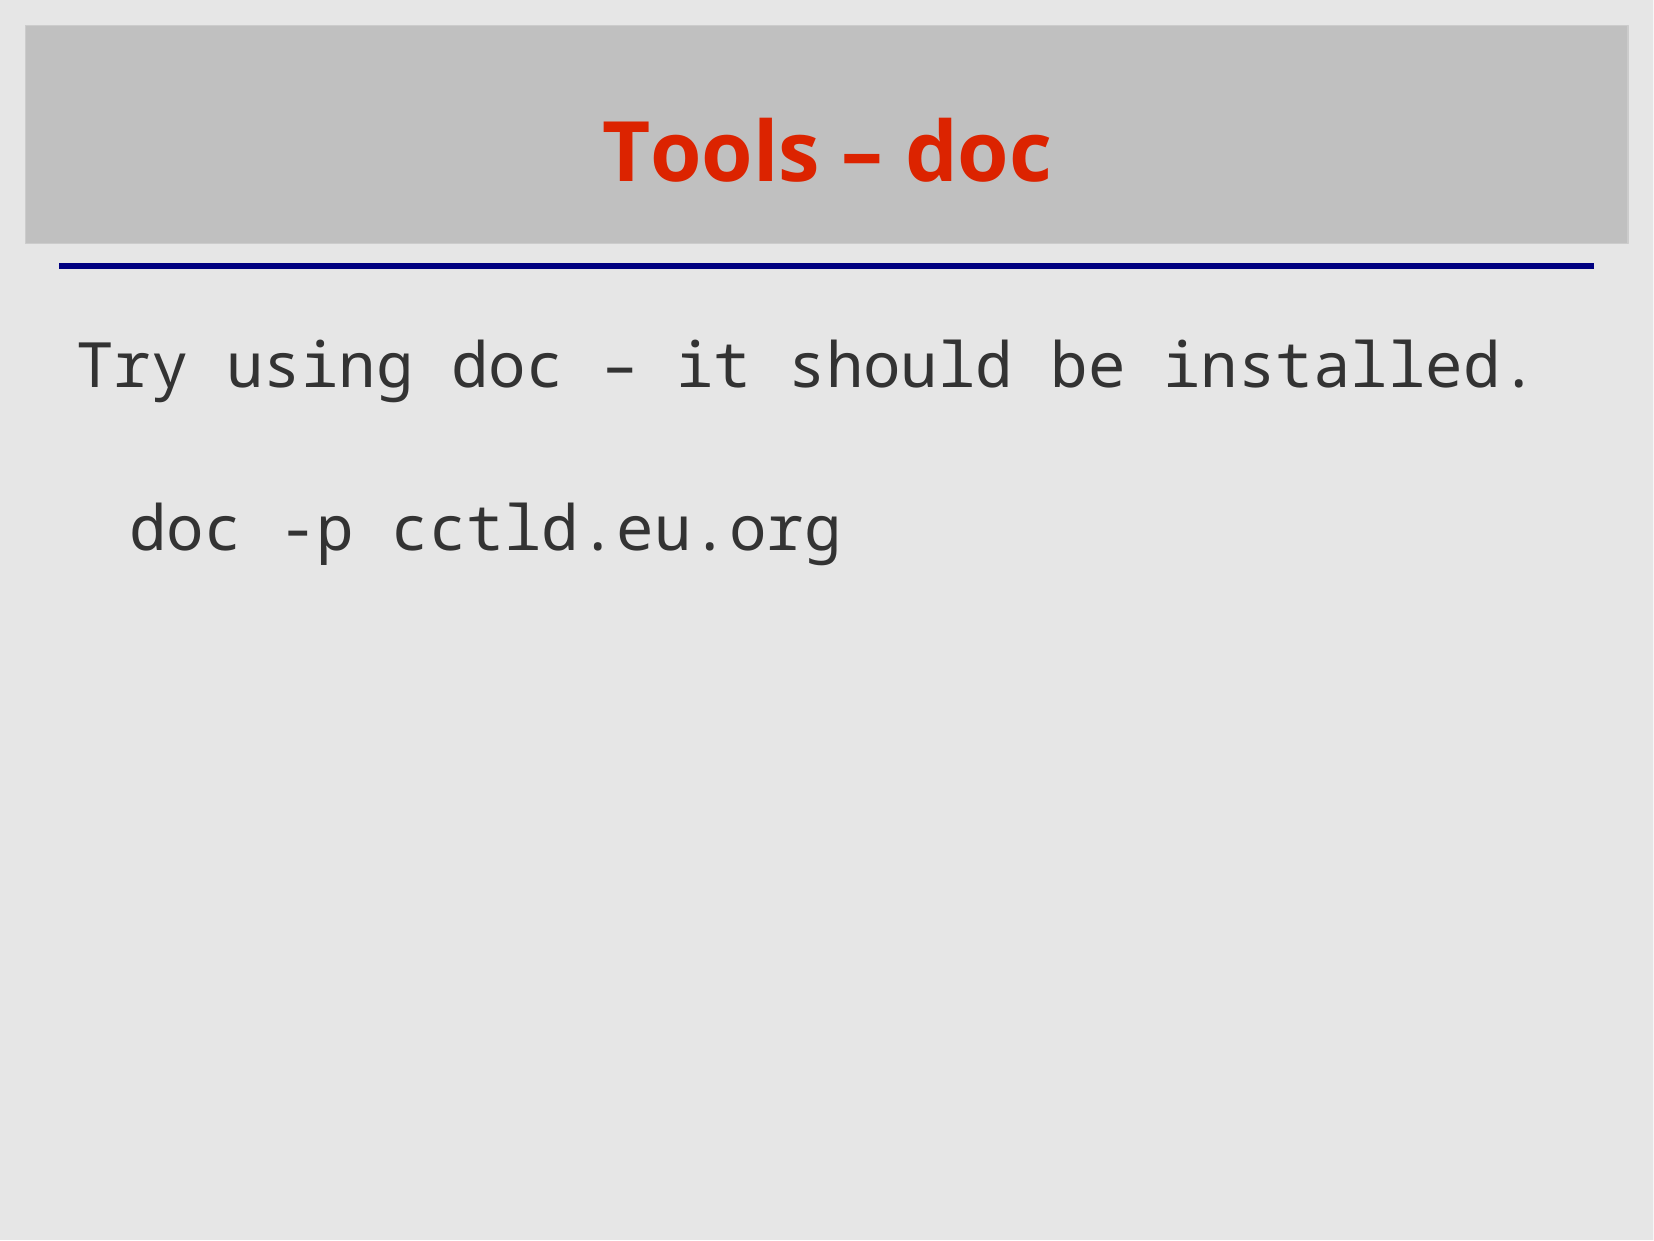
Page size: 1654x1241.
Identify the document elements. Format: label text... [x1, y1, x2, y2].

list Try using doc – it should be installed. doc -p cctld.eu.org [59, 322, 1594, 1117]
title Tools – doc [121, 53, 1534, 246]
